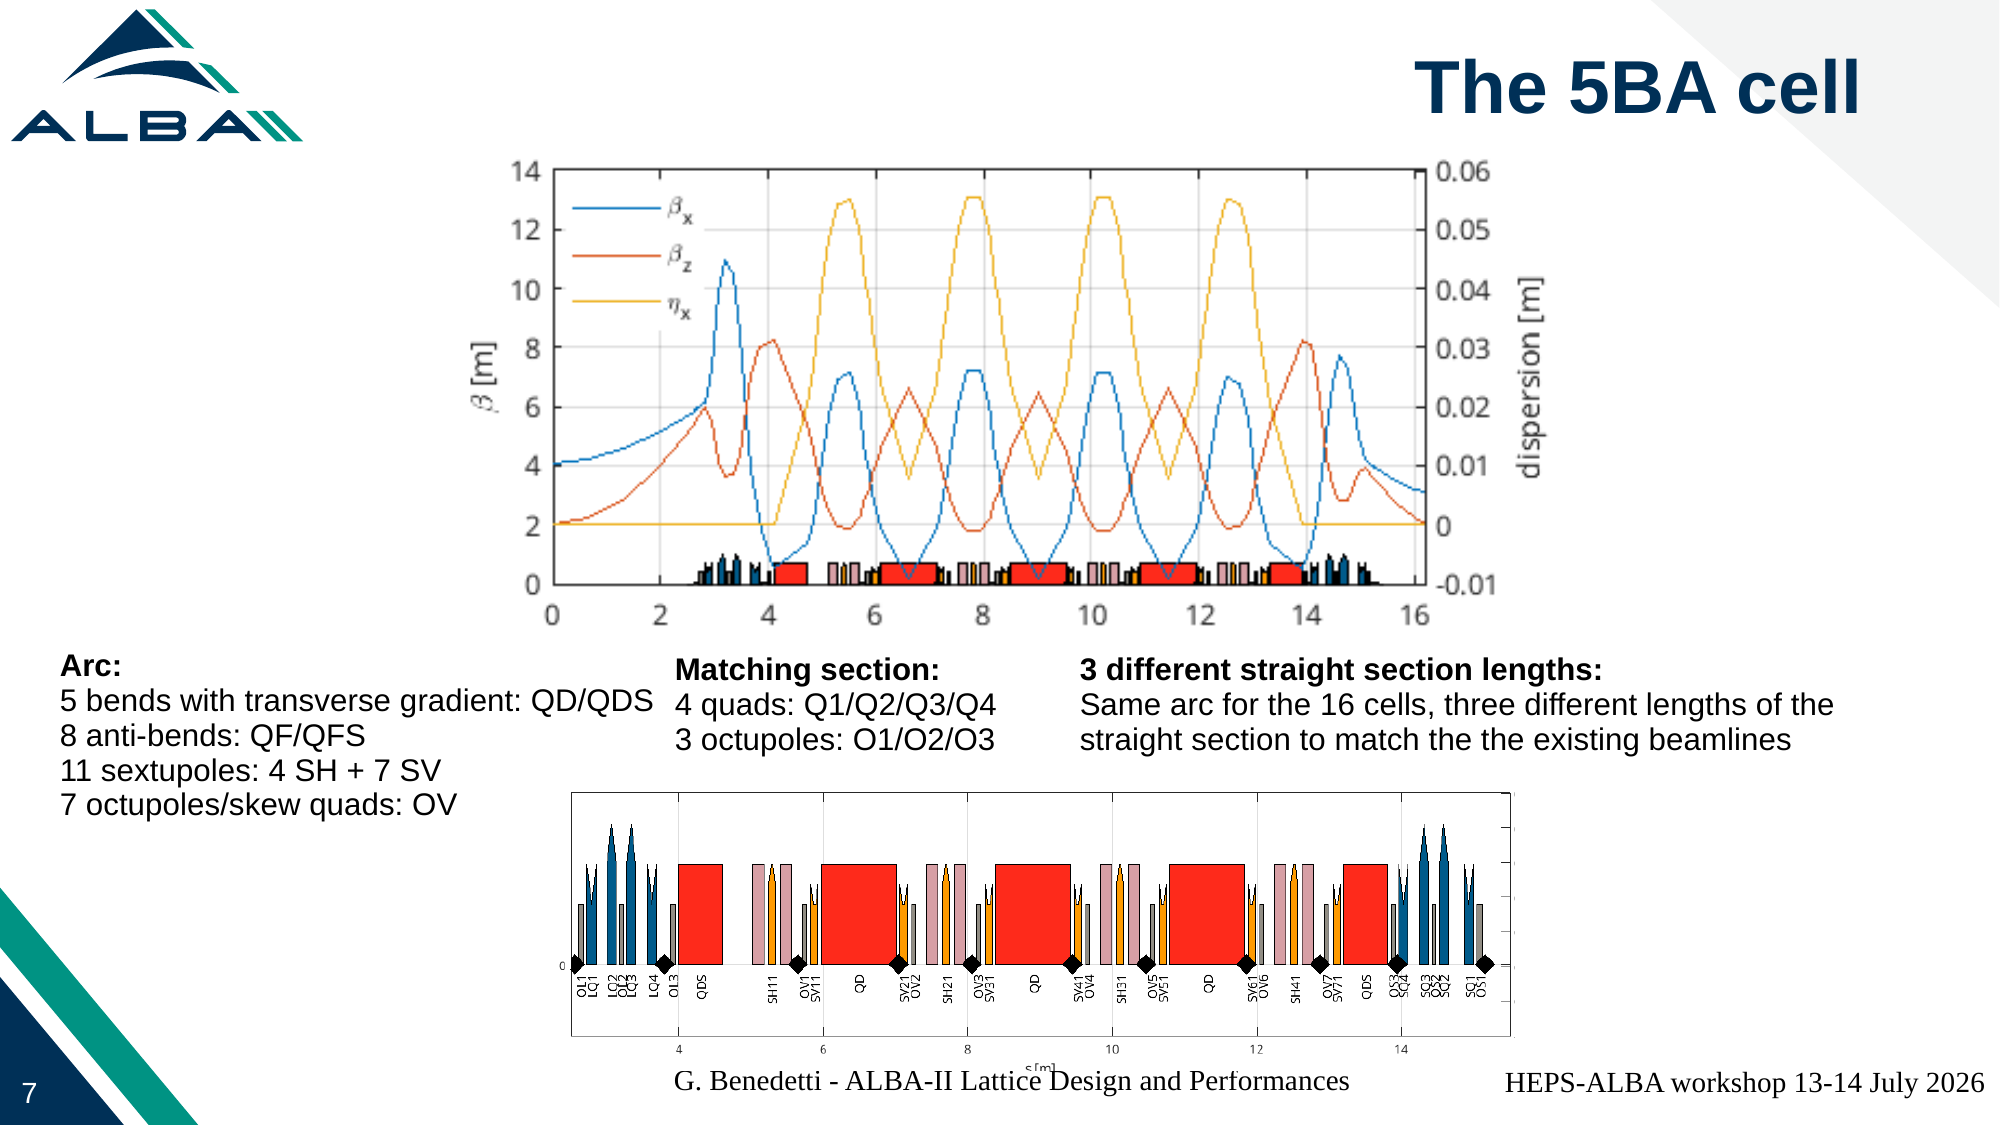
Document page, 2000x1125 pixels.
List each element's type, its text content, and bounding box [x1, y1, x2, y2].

picture [464, 135, 1566, 646]
picture [554, 774, 1516, 1071]
text_box Matching section: 4 quads: Q1/Q2/Q3/Q4 3 octupoles: O1/O2/O3 [660, 646, 1021, 799]
text_box Arc: 5 bends with transverse gradient: QD/QDS 8 anti-bends: QF/QFS 11 sextupoles: 4 SH + 7 SV 7 octupoles/skew quads: OV [45, 641, 670, 830]
title The 5BA cell [410, 33, 1862, 143]
text_box 3 different straight section lengths: Same arc for the 16 cells, three different lengths of the straight section to match the the existing beamlines [1065, 645, 1951, 856]
